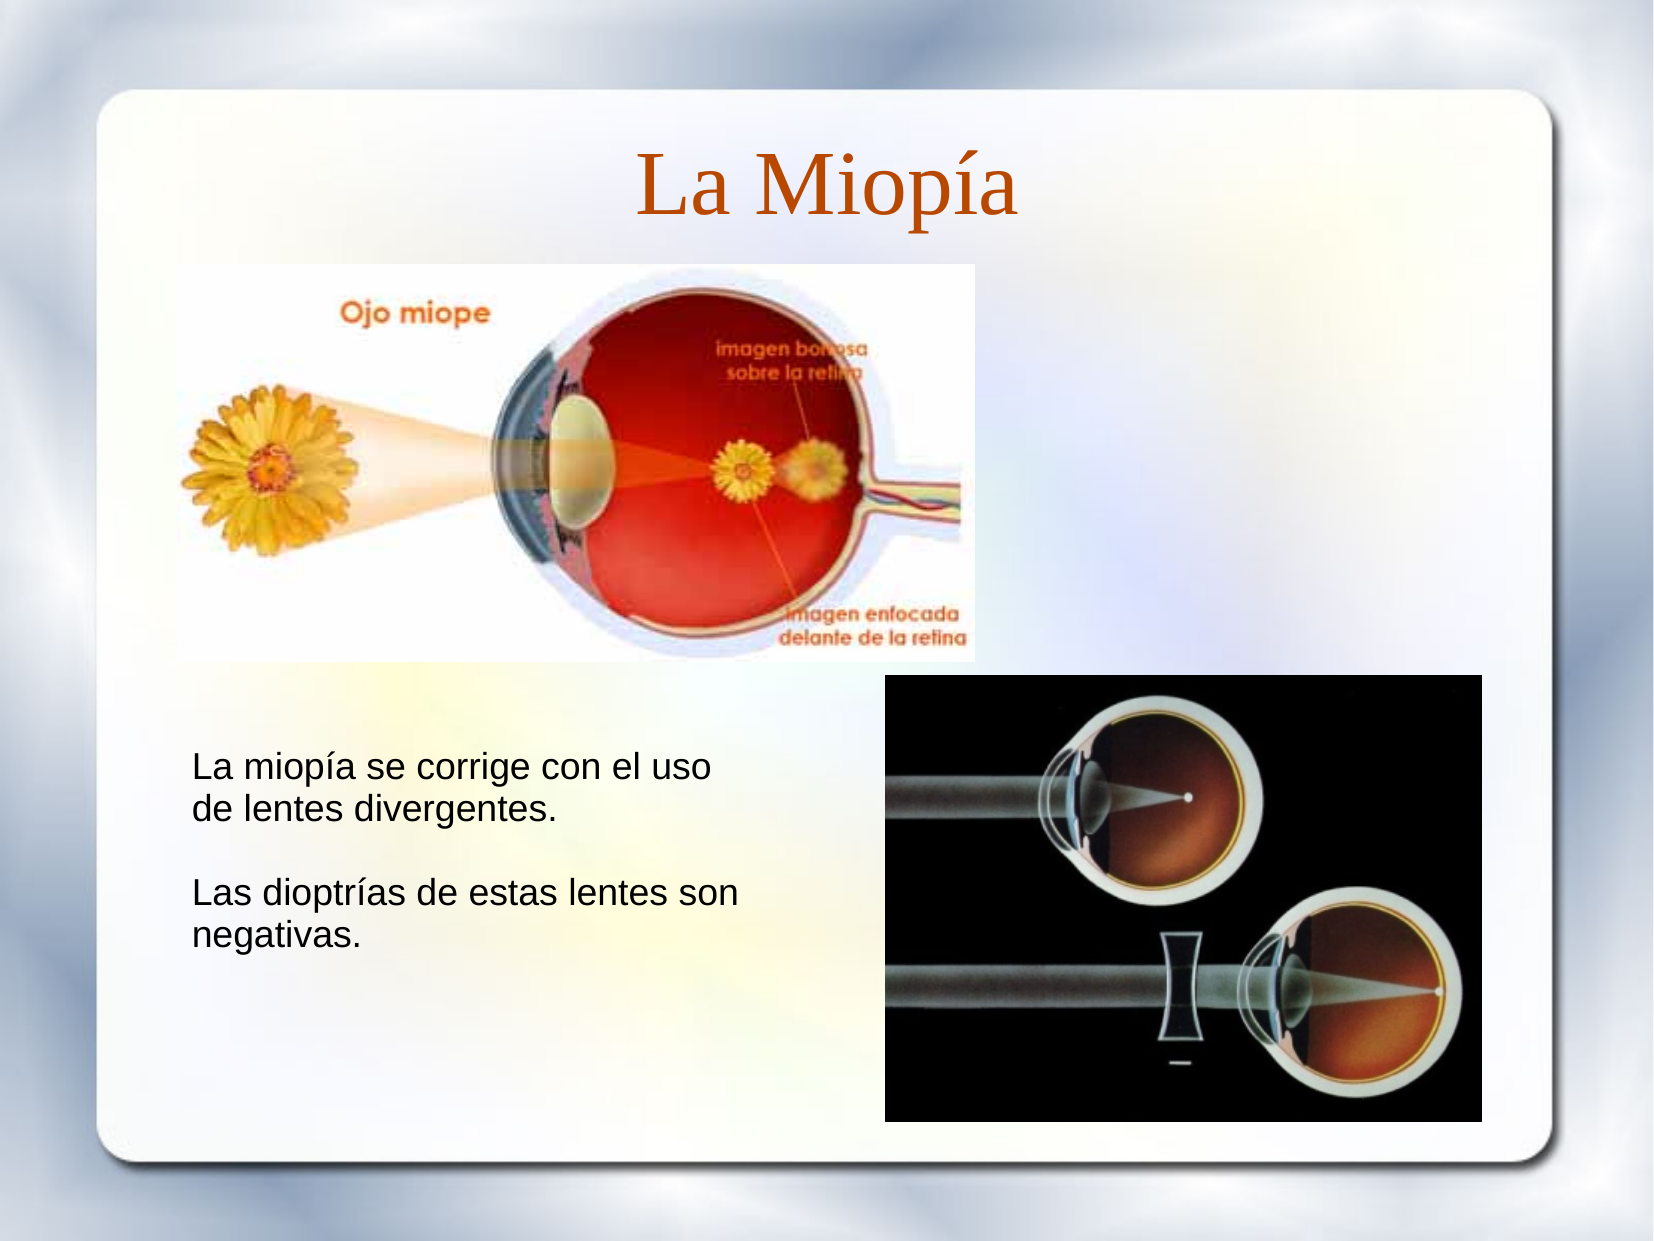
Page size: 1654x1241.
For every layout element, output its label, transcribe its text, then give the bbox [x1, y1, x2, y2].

picture [0, 0, 1654, 1241]
text_box La miopía se corrige con el uso de lentes divergentes. Las dioptrías de estas lentes son negativas. [177, 738, 768, 964]
title La Miopía [121, 132, 1534, 235]
